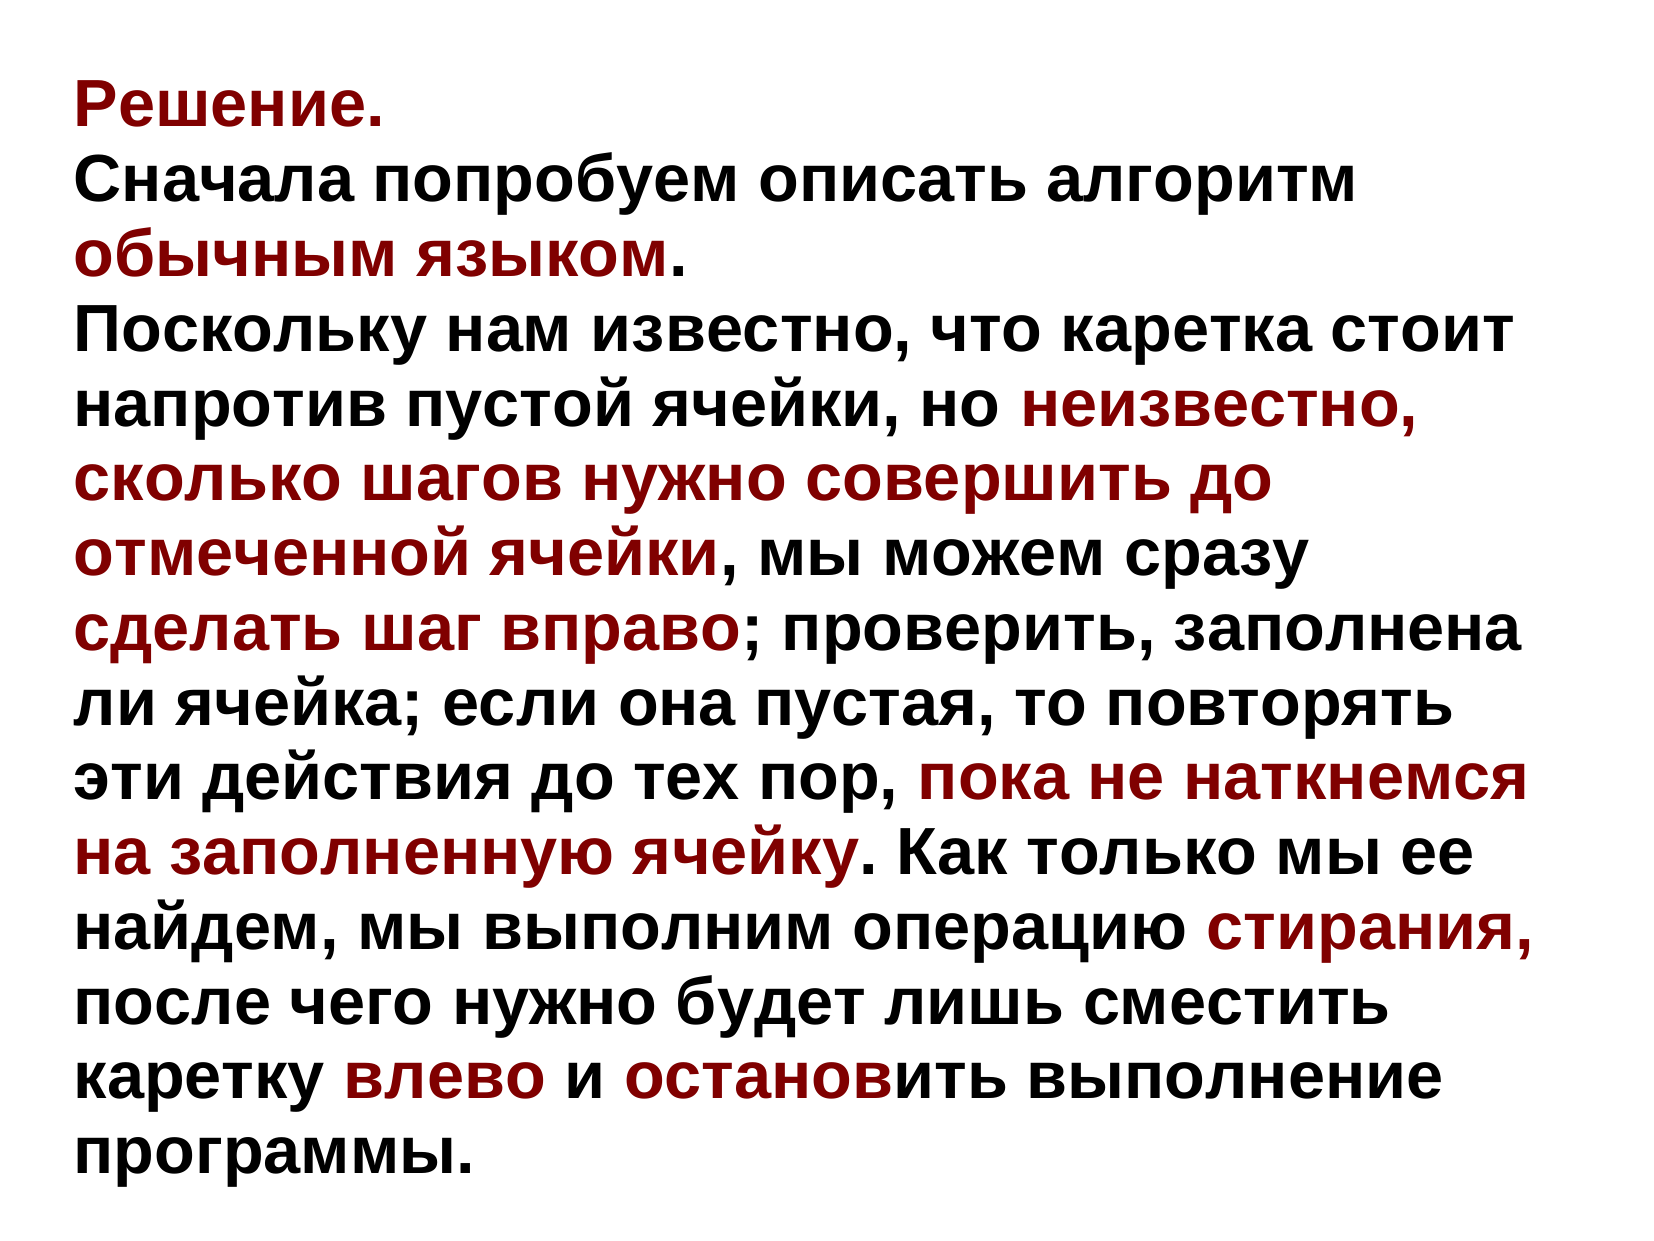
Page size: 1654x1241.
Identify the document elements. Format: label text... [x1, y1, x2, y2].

text_box Решение. Сначала попробуем описать алгоритм обычным языком. Поскольку нам известно, что каретка стоит напротив пустой ячейки, но неизвестно, сколько шагов нужно совершить до отмеченной ячейки, мы можем сразу сделать шаг вправо; проверить, заполнена ли ячейка; если она пустая, то повторять эти действия до тех пор, пока не наткнемся на заполненную ячейку. Как только мы ее найдем, мы выполним операцию стирания, после чего нужно будет лишь сместить каретку влево и остановить выполнение программы. [59, 59, 1595, 1196]
